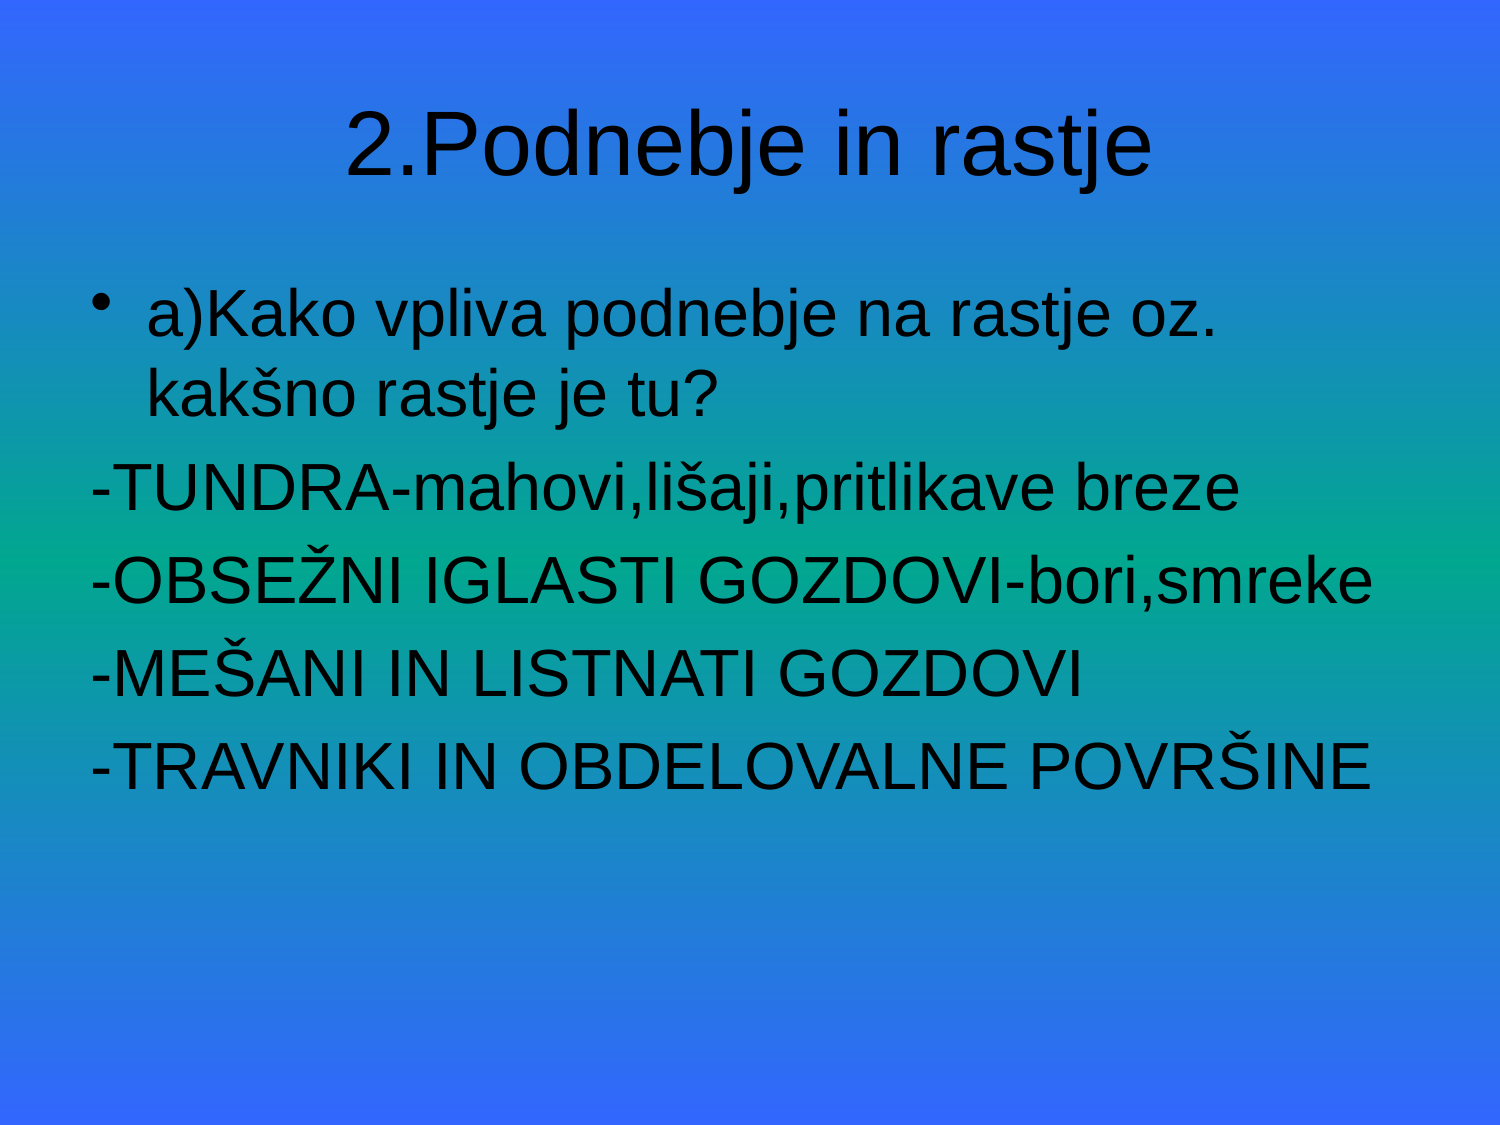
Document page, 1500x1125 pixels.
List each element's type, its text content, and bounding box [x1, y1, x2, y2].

list a)Kako vpliva podnebje na rastje oz. kakšno rastje je tu? -TUNDRA-mahovi,lišaji,pritlikave breze -OBSEŽNI IGLASTI GOZDOVI-bori,smreke -MEŠANI IN LISTNATI GOZDOVI -TRAVNIKI IN OBDELOVALNE POVRŠINE [75, 262, 1425, 1005]
title 2.Podnebje in rastje [75, 45, 1425, 233]
